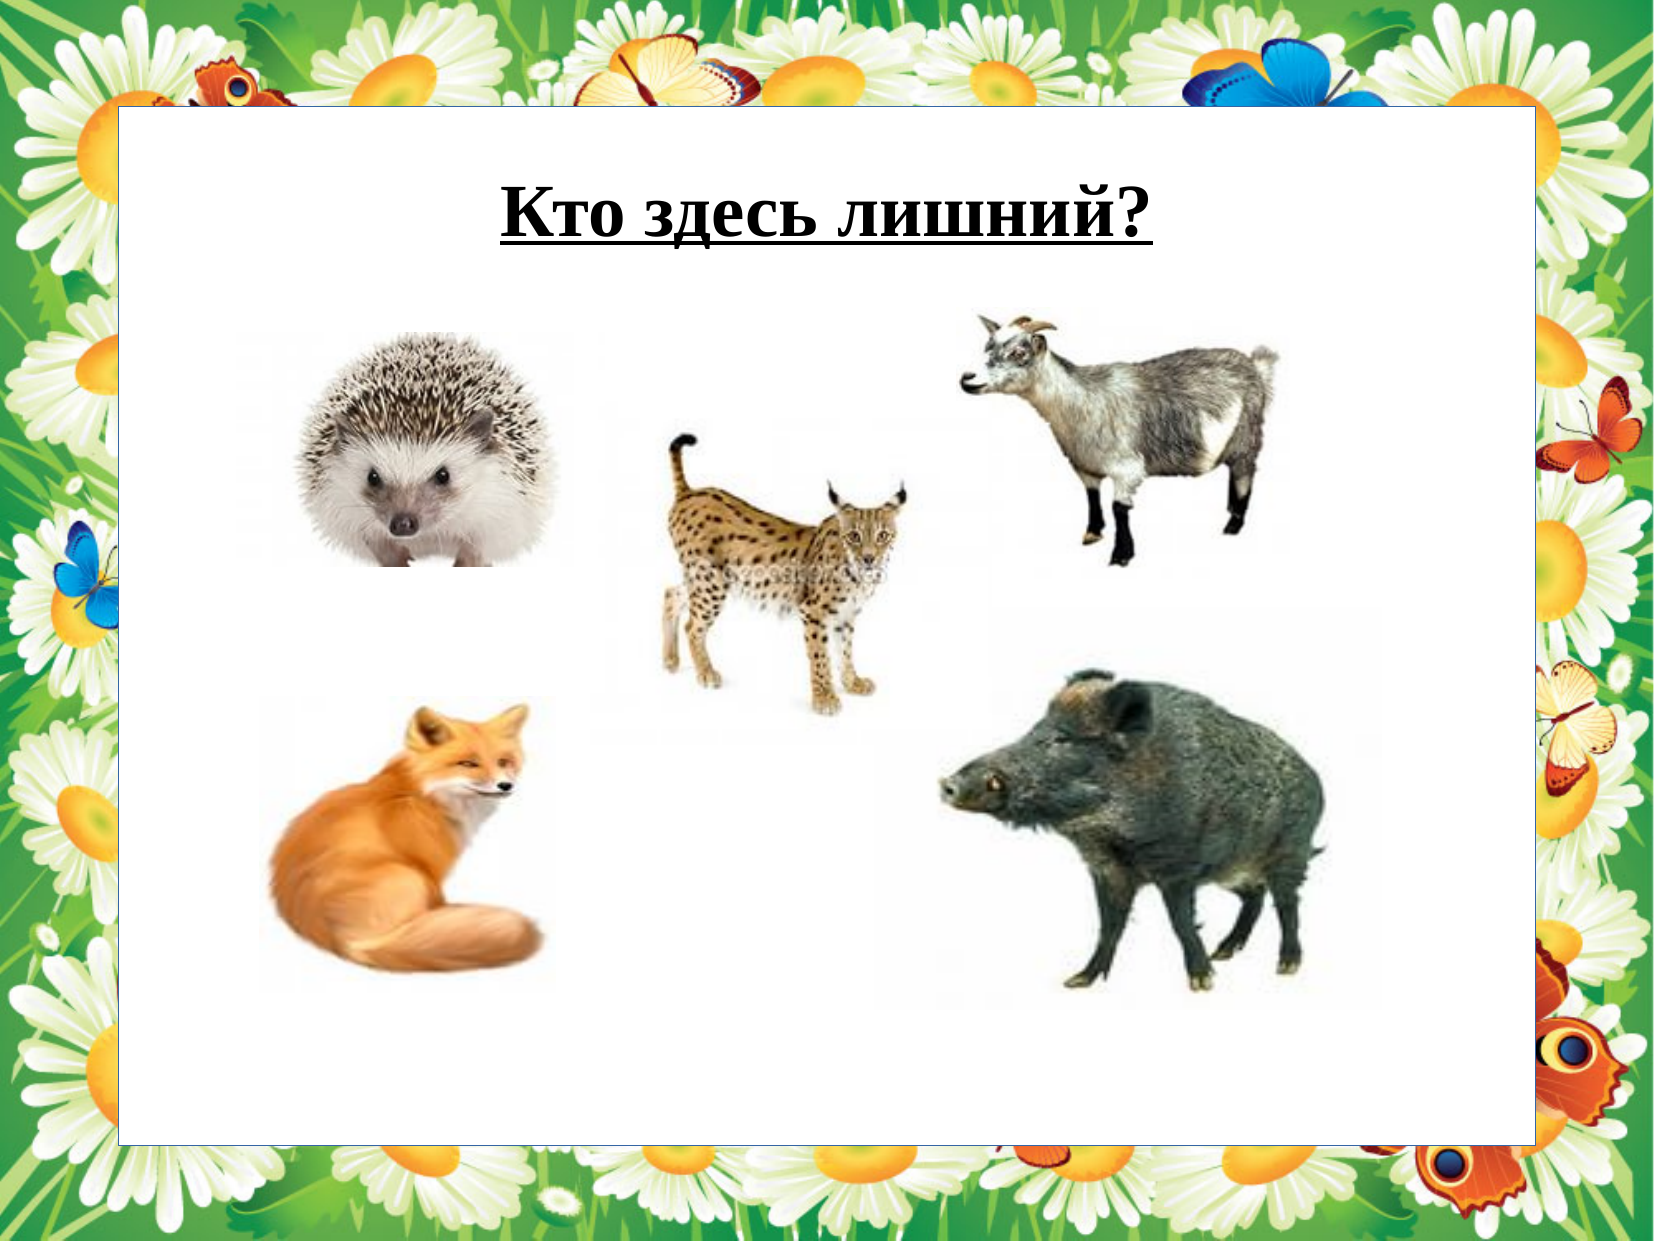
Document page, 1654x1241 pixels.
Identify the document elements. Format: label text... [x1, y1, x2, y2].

text_box Кто здесь лишний? [118, 106, 1536, 1146]
picture [0, 0, 1654, 1241]
